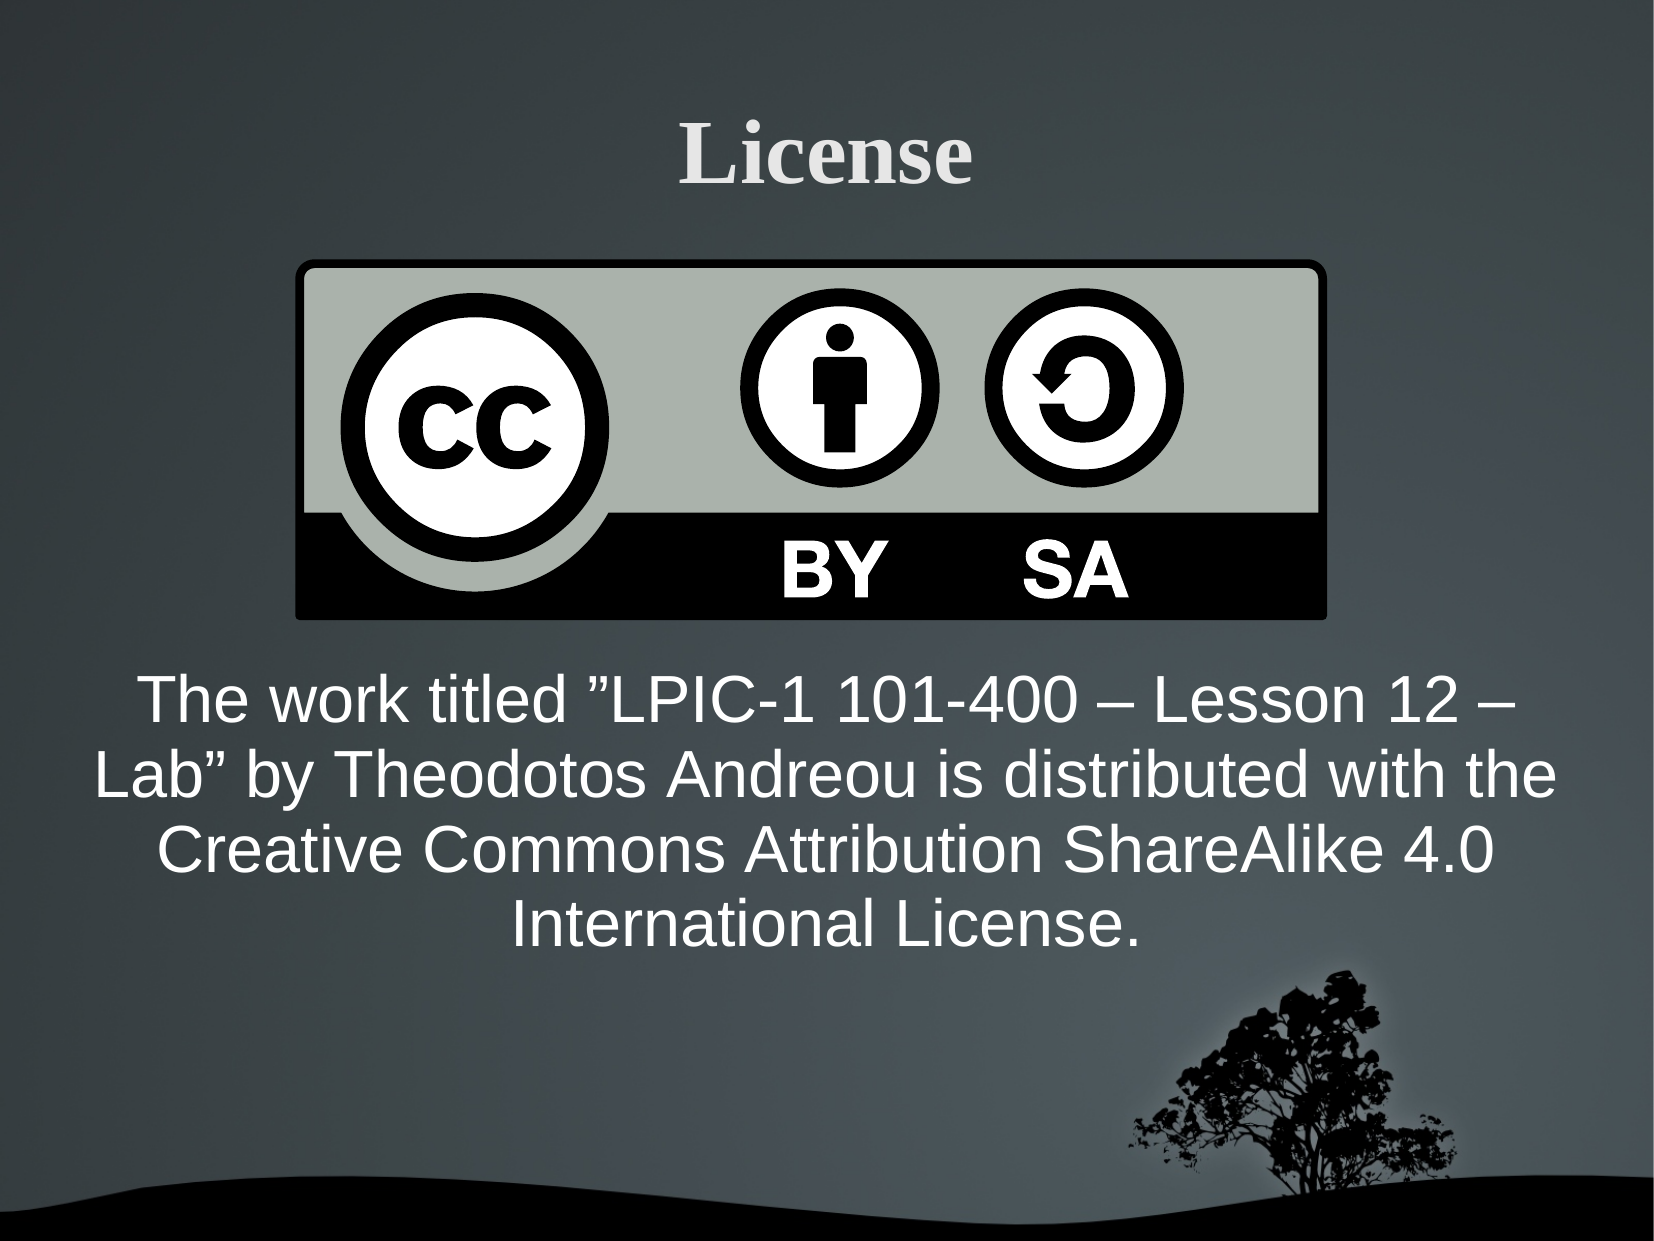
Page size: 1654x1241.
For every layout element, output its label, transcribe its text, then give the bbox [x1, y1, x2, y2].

title License [82, 49, 1571, 257]
subtitle The work titled ”LPIC-1 101-400 – Lesson 12 – Lab” by Theodotos Andreou is distributed with the Creative Commons Attribution ShareAlike 4.0 International License. [82, 290, 1571, 1109]
picture [0, 0, 1654, 1241]
